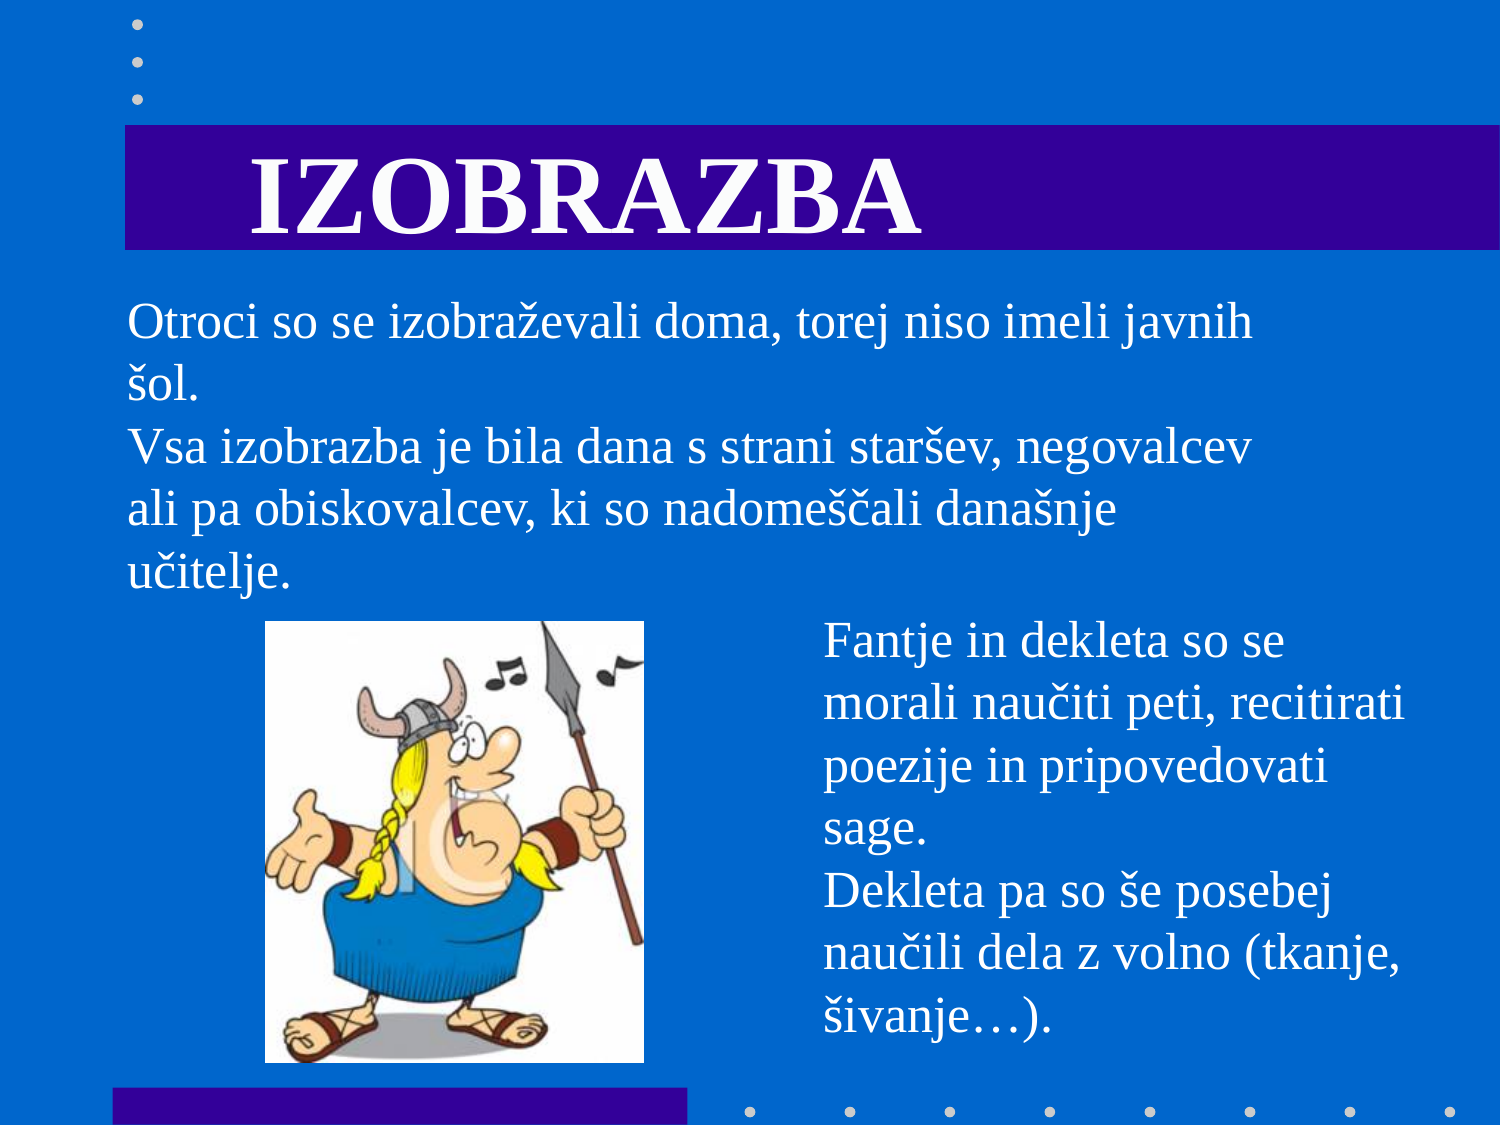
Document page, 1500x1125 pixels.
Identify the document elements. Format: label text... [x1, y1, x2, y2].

picture [265, 621, 644, 1063]
text_box Fantje in dekleta so se morali naučiti peti, recitirati poezije in pripovedovati sage. Dekleta pa so še posebej naučili dela z volno (tkanje, šivanje…). [809, 597, 1424, 1051]
text_box Otroci so se izobraževali doma, torej niso imeli javnih šol. Vsa izobrazba je bila dana s strani staršev, negovalcev ali pa obiskovalcev, ki so nadomeščali današnje učitelje. [112, 278, 1270, 607]
text_box IZOBRAZBA [233, 113, 939, 264]
